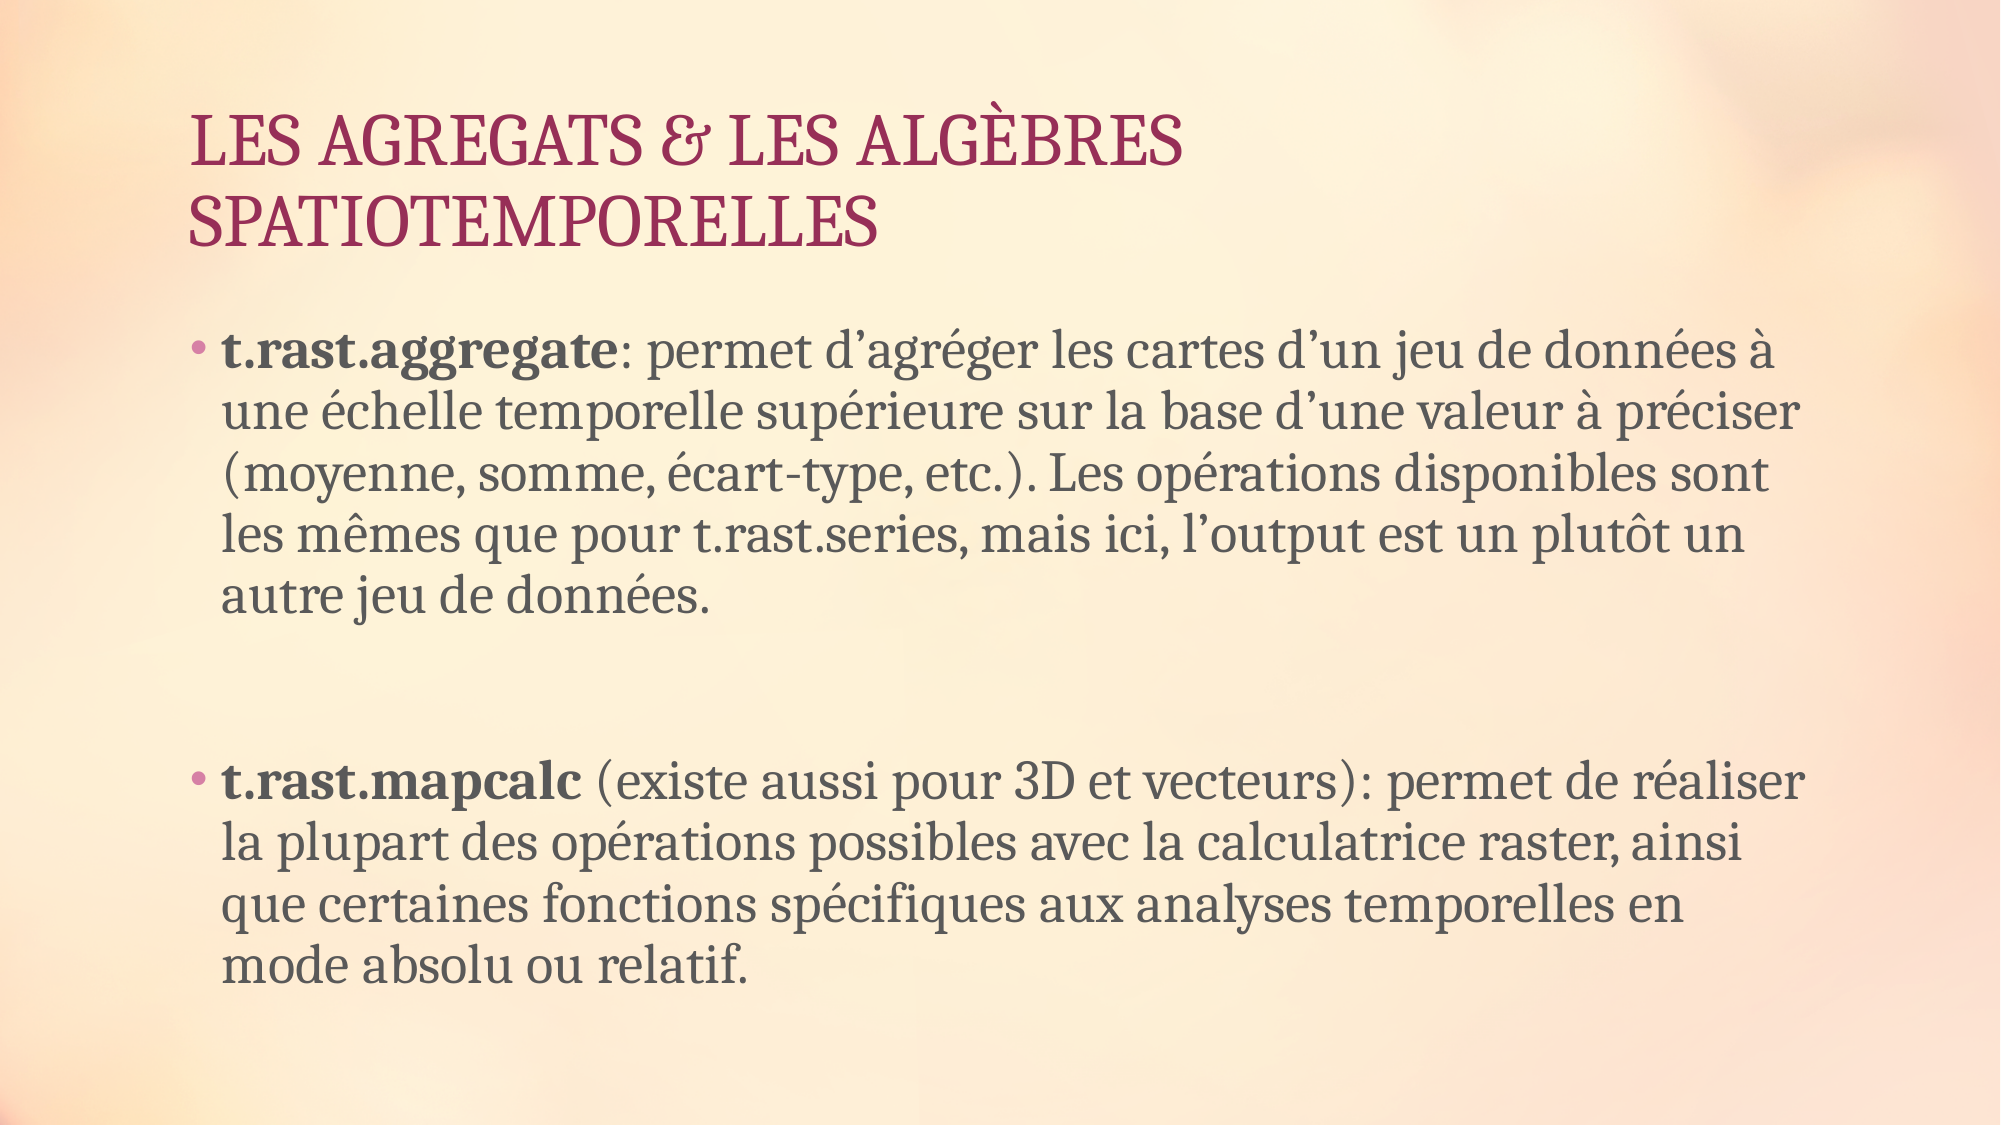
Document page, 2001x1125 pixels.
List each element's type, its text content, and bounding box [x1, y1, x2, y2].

picture [0, 0, 2001, 1125]
list t.rast.aggregate: permet d’agréger les cartes d’un jeu de données à une échelle temporelle supérieure sur la base d’une valeur à préciser (moyenne, somme, écart-type, etc.). Les opérations disponibles sont les mêmes que pour t.rast.series, mais ici, l’output est un plutôt un autre jeu de données. t.rast.mapcalc (existe aussi pour 3D et vecteurs): permet de réaliser la plupart des opérations possibles avec la calculatrice raster, ainsi que certaines fonctions spécifiques aux analyses temporelles en mode absolu ou relatif. [174, 312, 1825, 1013]
title LES AGREGATS & LES ALGÈBRES SPATIOTEMPORELLES [174, 75, 1825, 271]
